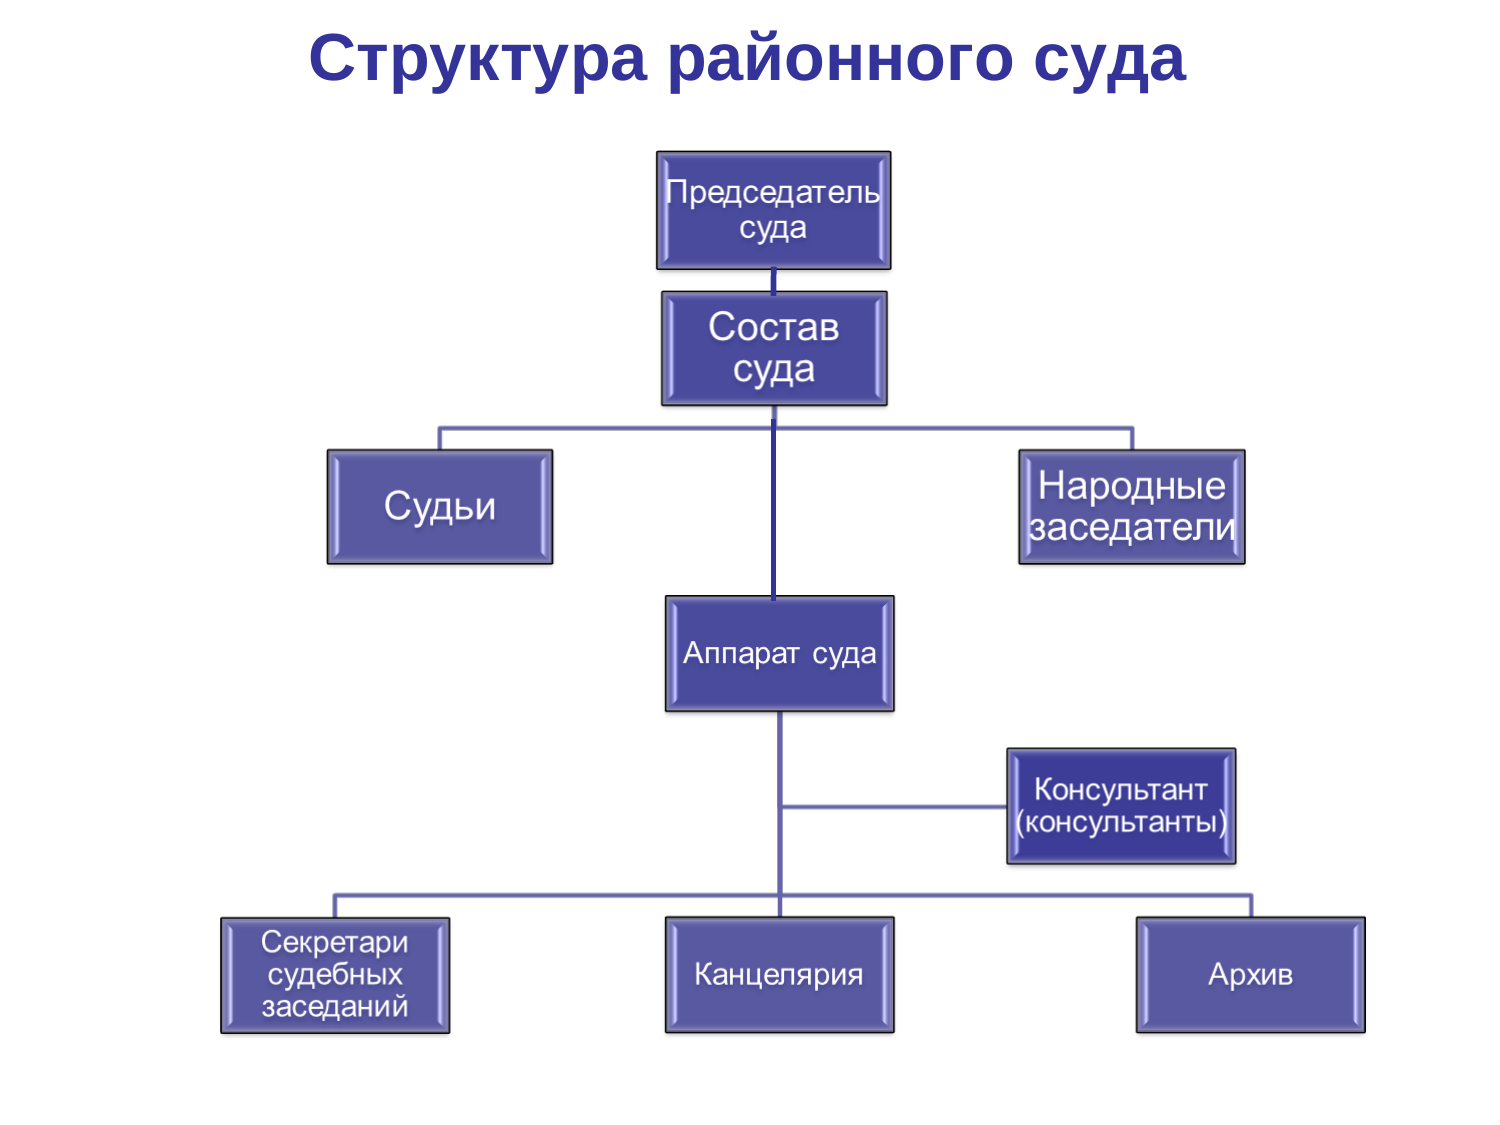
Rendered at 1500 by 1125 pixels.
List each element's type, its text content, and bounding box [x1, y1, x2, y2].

picture [597, 146, 949, 280]
title Структура районного суда [82, 0, 1433, 108]
picture [258, 286, 1290, 583]
picture [186, 591, 1372, 1054]
